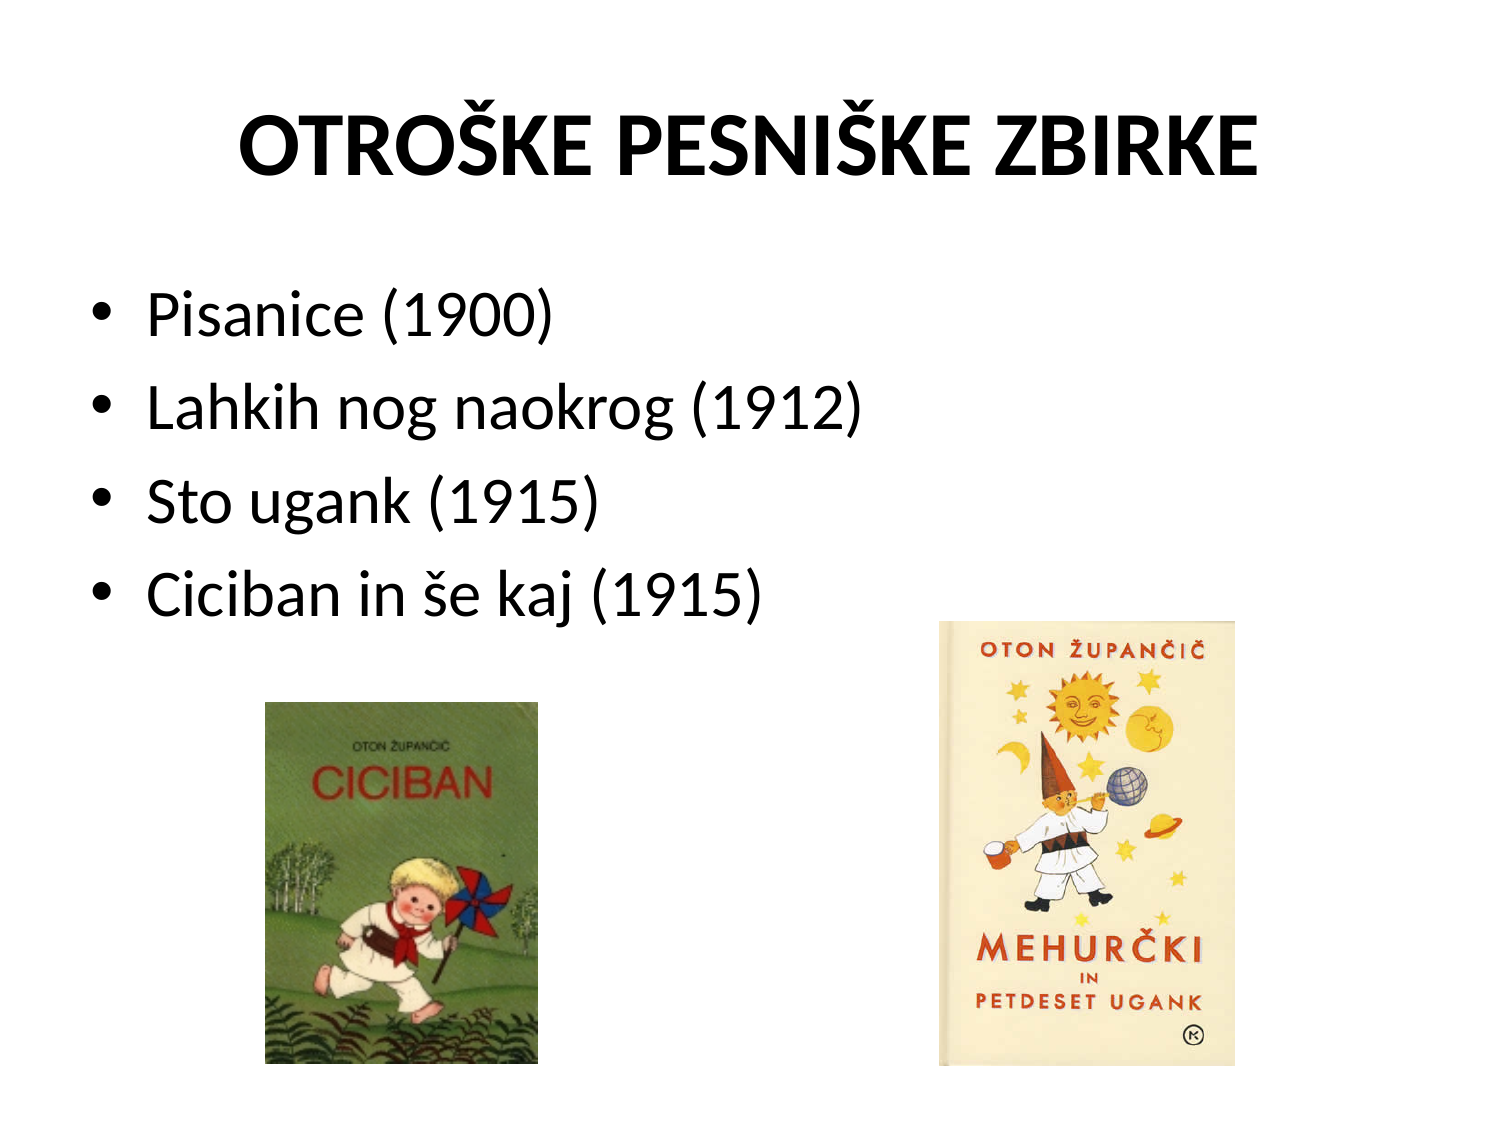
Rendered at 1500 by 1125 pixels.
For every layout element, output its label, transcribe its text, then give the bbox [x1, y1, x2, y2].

list Pisanice (1900) Lahkih nog naokrog (1912) Sto ugank (1915) Ciciban in še kaj (1915) [75, 262, 1425, 1005]
title OTROŠKE PESNIŠKE ZBIRKE [75, 45, 1425, 233]
picture [265, 702, 538, 1064]
picture [939, 621, 1235, 1066]
